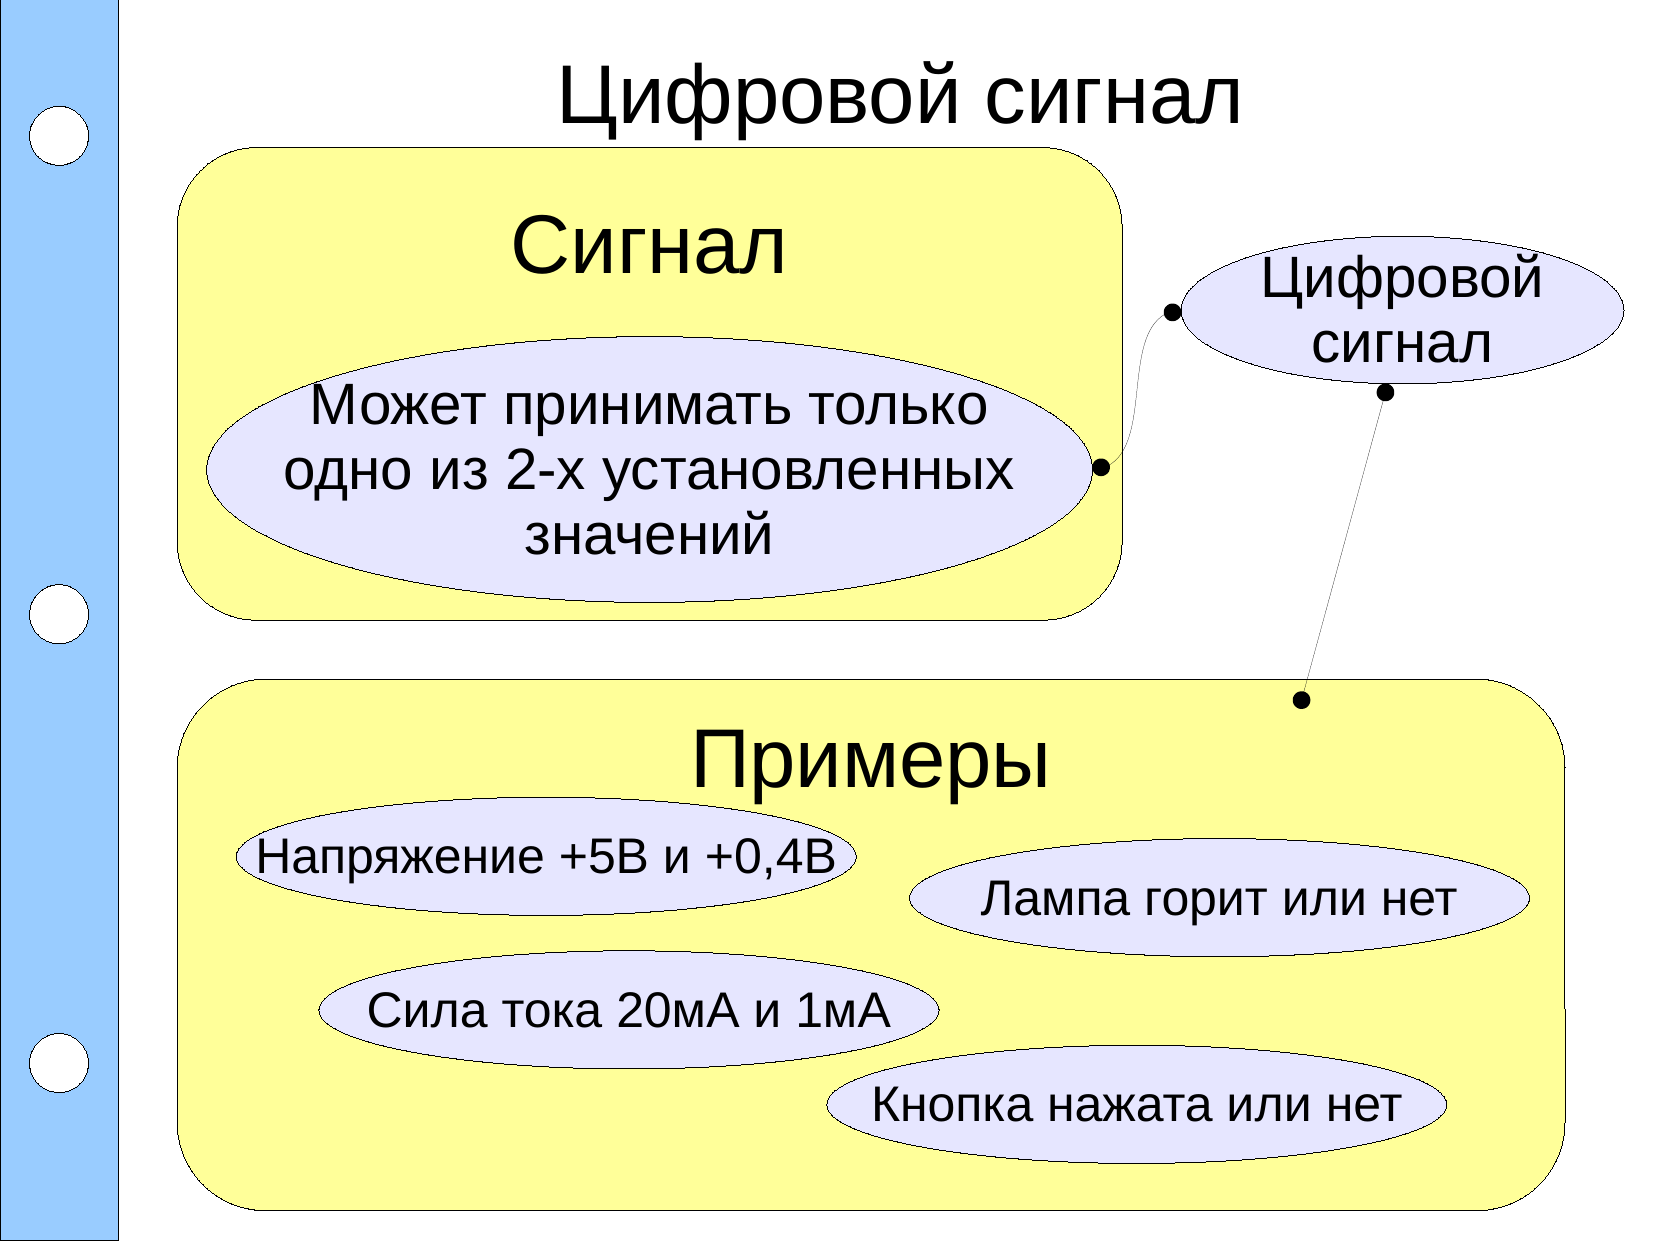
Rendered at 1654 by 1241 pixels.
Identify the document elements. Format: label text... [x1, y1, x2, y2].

text_box [0, 0, 119, 1241]
text_box Лампа горит или нет [909, 838, 1530, 957]
text_box Напряжение +5В и +0,4В [236, 797, 857, 916]
text_box Может принимать только одно из 2-х установленных значений [206, 336, 1093, 603]
text_box Примеры [177, 679, 1566, 1211]
text_box Сигнал [177, 147, 1123, 621]
text_box Сила тока 20мА и 1мА [318, 950, 940, 1069]
text_box Цифровой сигнал [472, 41, 1329, 150]
text_box Цифровой сигнал [1181, 236, 1625, 384]
text_box Кнопка нажата или нет [826, 1045, 1447, 1164]
